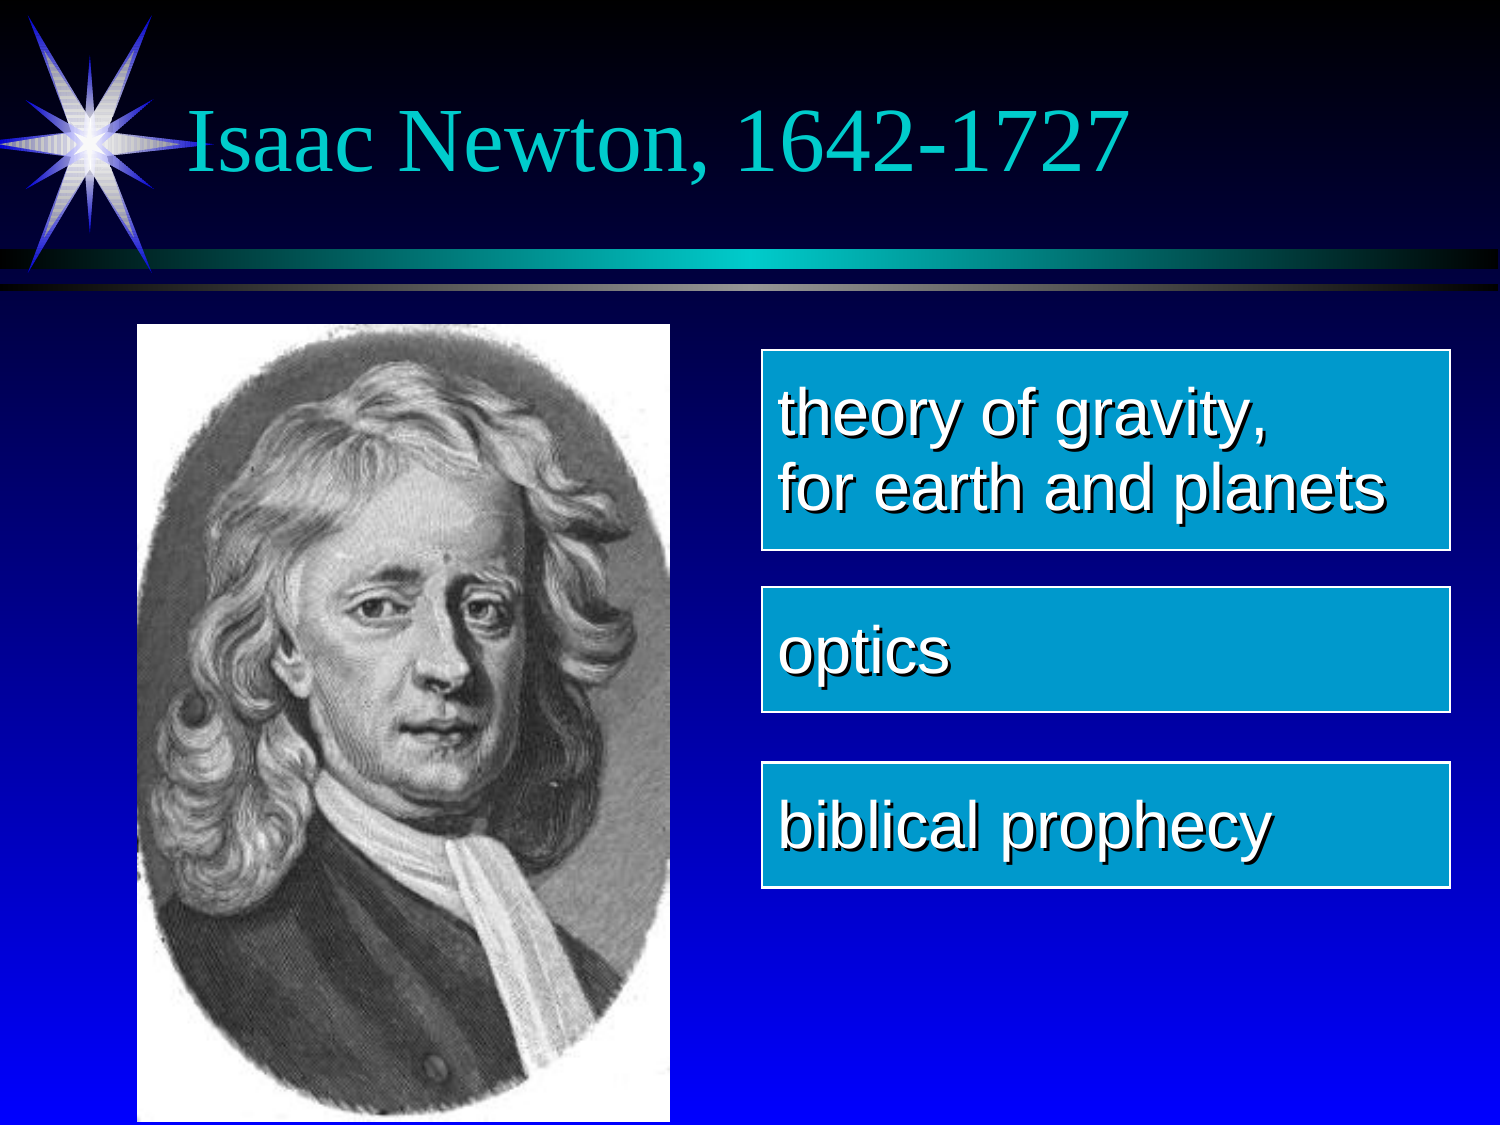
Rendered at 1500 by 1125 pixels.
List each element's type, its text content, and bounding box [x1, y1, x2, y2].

text_box optics [762, 587, 1450, 713]
text_box biblical prophecy [762, 762, 1450, 888]
text_box theory of gravity, for earth and planets [762, 350, 1450, 550]
title Isaac Newton, 1642-1727 [171, 11, 1447, 199]
picture [137, 324, 670, 1122]
